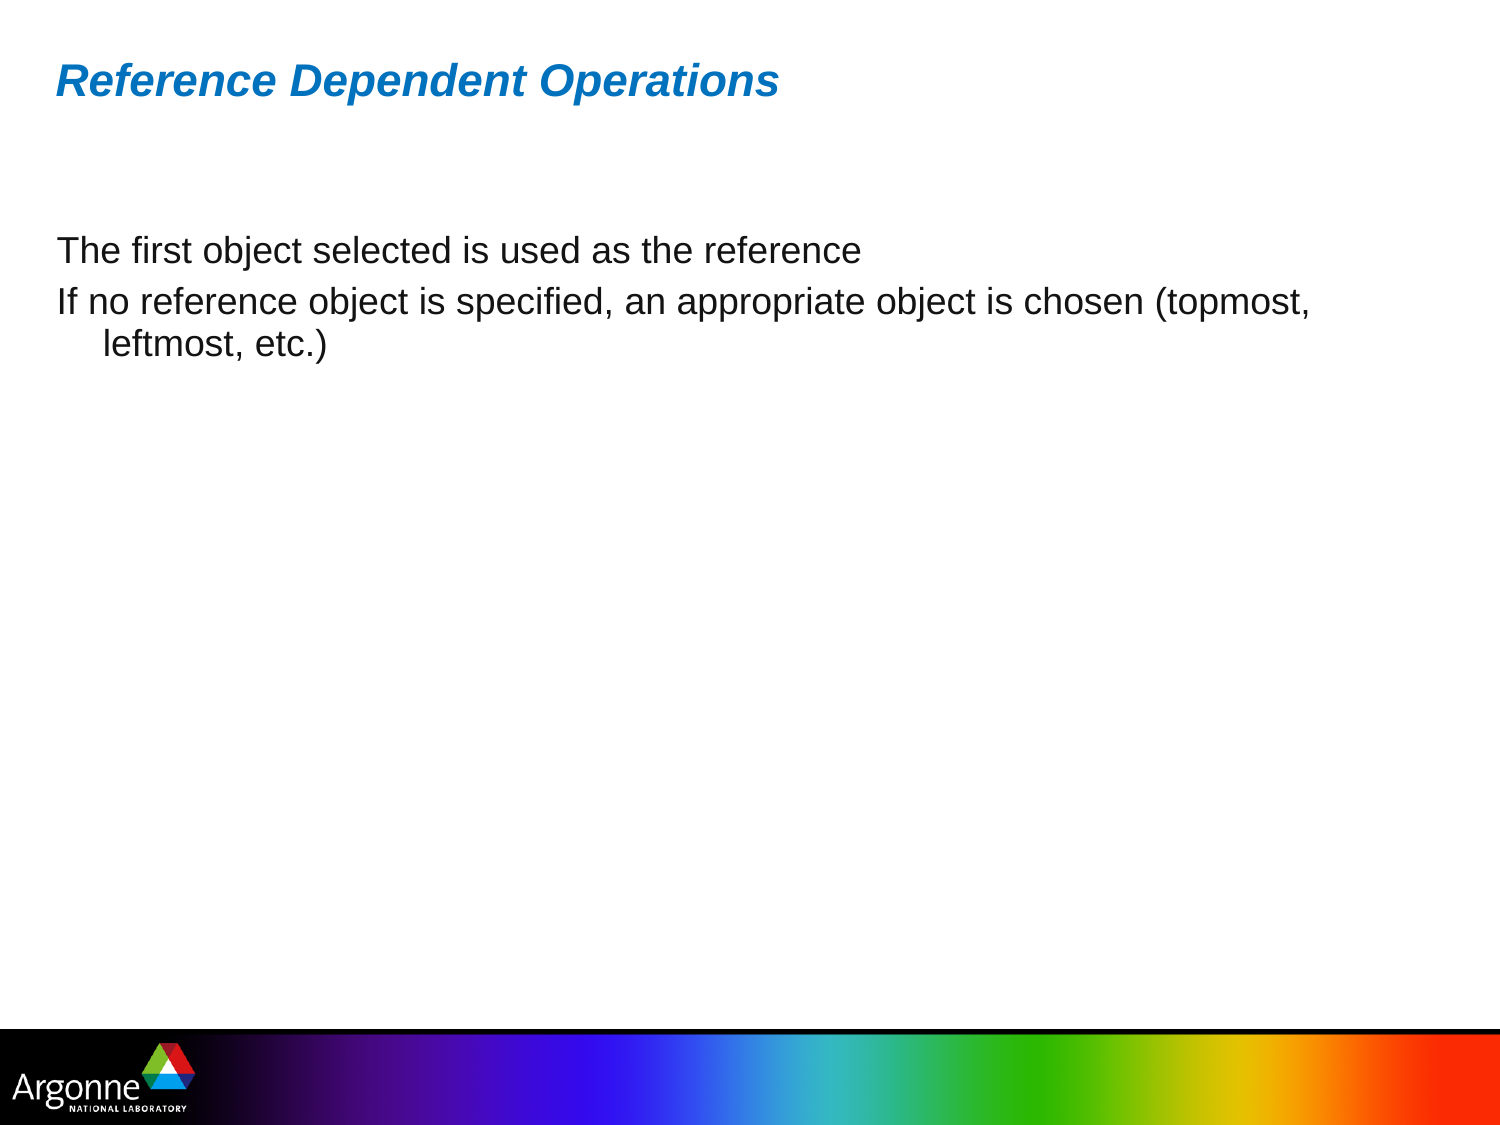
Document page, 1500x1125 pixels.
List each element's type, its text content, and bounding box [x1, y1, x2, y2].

picture [0, 1029, 1500, 1125]
list The first object selected is used as the reference If no reference object is specified, an appropriate object is chosen (topmost, leftmost, etc.) [56, 229, 1359, 725]
title Reference Dependent Operations [55, 48, 1361, 118]
